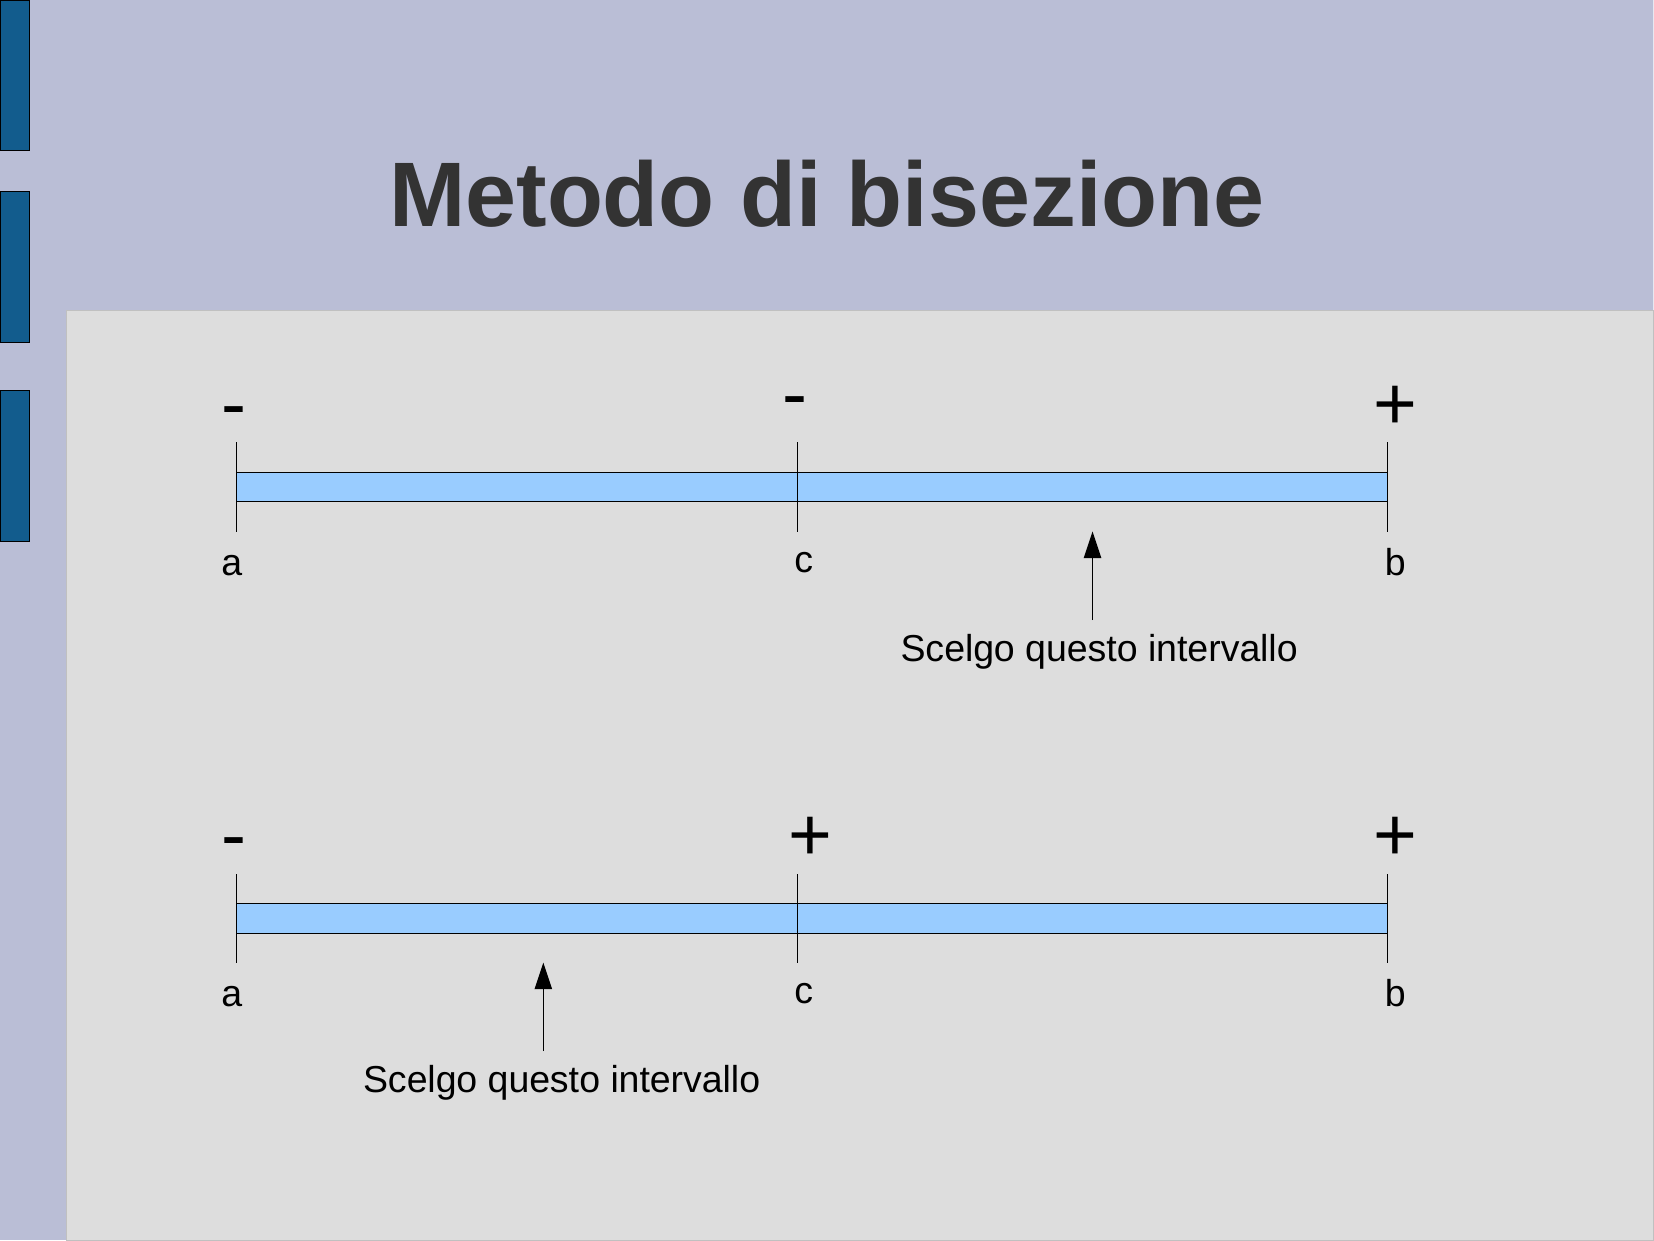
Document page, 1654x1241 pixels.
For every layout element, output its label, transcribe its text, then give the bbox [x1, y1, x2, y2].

text_box a [206, 964, 266, 1022]
text_box + [773, 785, 833, 885]
text_box b [1370, 964, 1459, 1022]
text_box b [1370, 533, 1459, 591]
text_box - [767, 344, 827, 443]
text_box + [1358, 785, 1418, 885]
text_box a [206, 533, 266, 591]
text_box c [779, 531, 869, 589]
text_box [798, 903, 1387, 934]
title Metodo di bisezione [121, 91, 1534, 299]
text_box Scelgo questo intervallo [348, 1051, 969, 1109]
text_box [237, 903, 797, 934]
text_box - [206, 785, 266, 885]
text_box Scelgo questo intervallo [885, 620, 1506, 677]
text_box [237, 472, 797, 502]
text_box c [779, 962, 869, 1020]
text_box + [1358, 354, 1418, 454]
text_box [798, 472, 1387, 502]
text_box - [206, 354, 266, 454]
